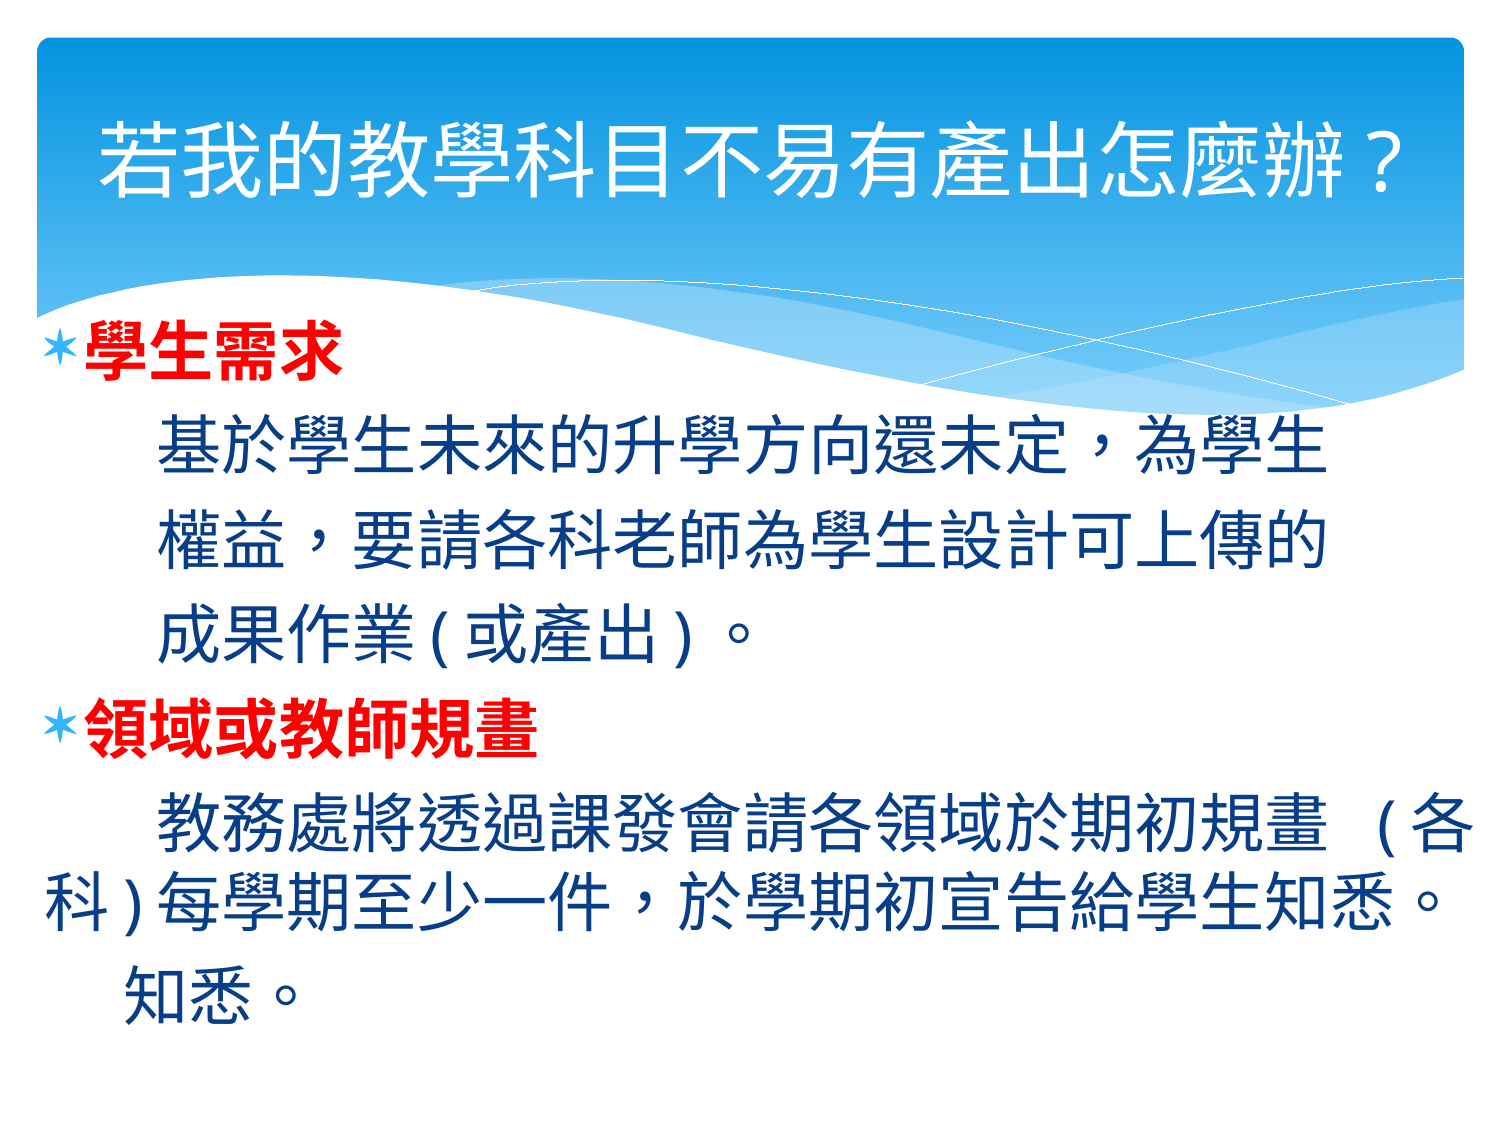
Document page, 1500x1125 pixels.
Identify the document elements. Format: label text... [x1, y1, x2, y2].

title 若我的教學科目不易有產出怎麼辦? [75, 55, 1426, 262]
list 學生需求 基於學生未來的升學方向還未定，為學生 權益，要請各科老師為學生設計可上傳的 成果作業(或產出)。 領域或教師規畫 教務處將透過課發會請各領域於期初規畫 (各科)每學期至少一件，於學期初宣告給學生知悉。 知悉。 [29, 302, 1500, 1125]
